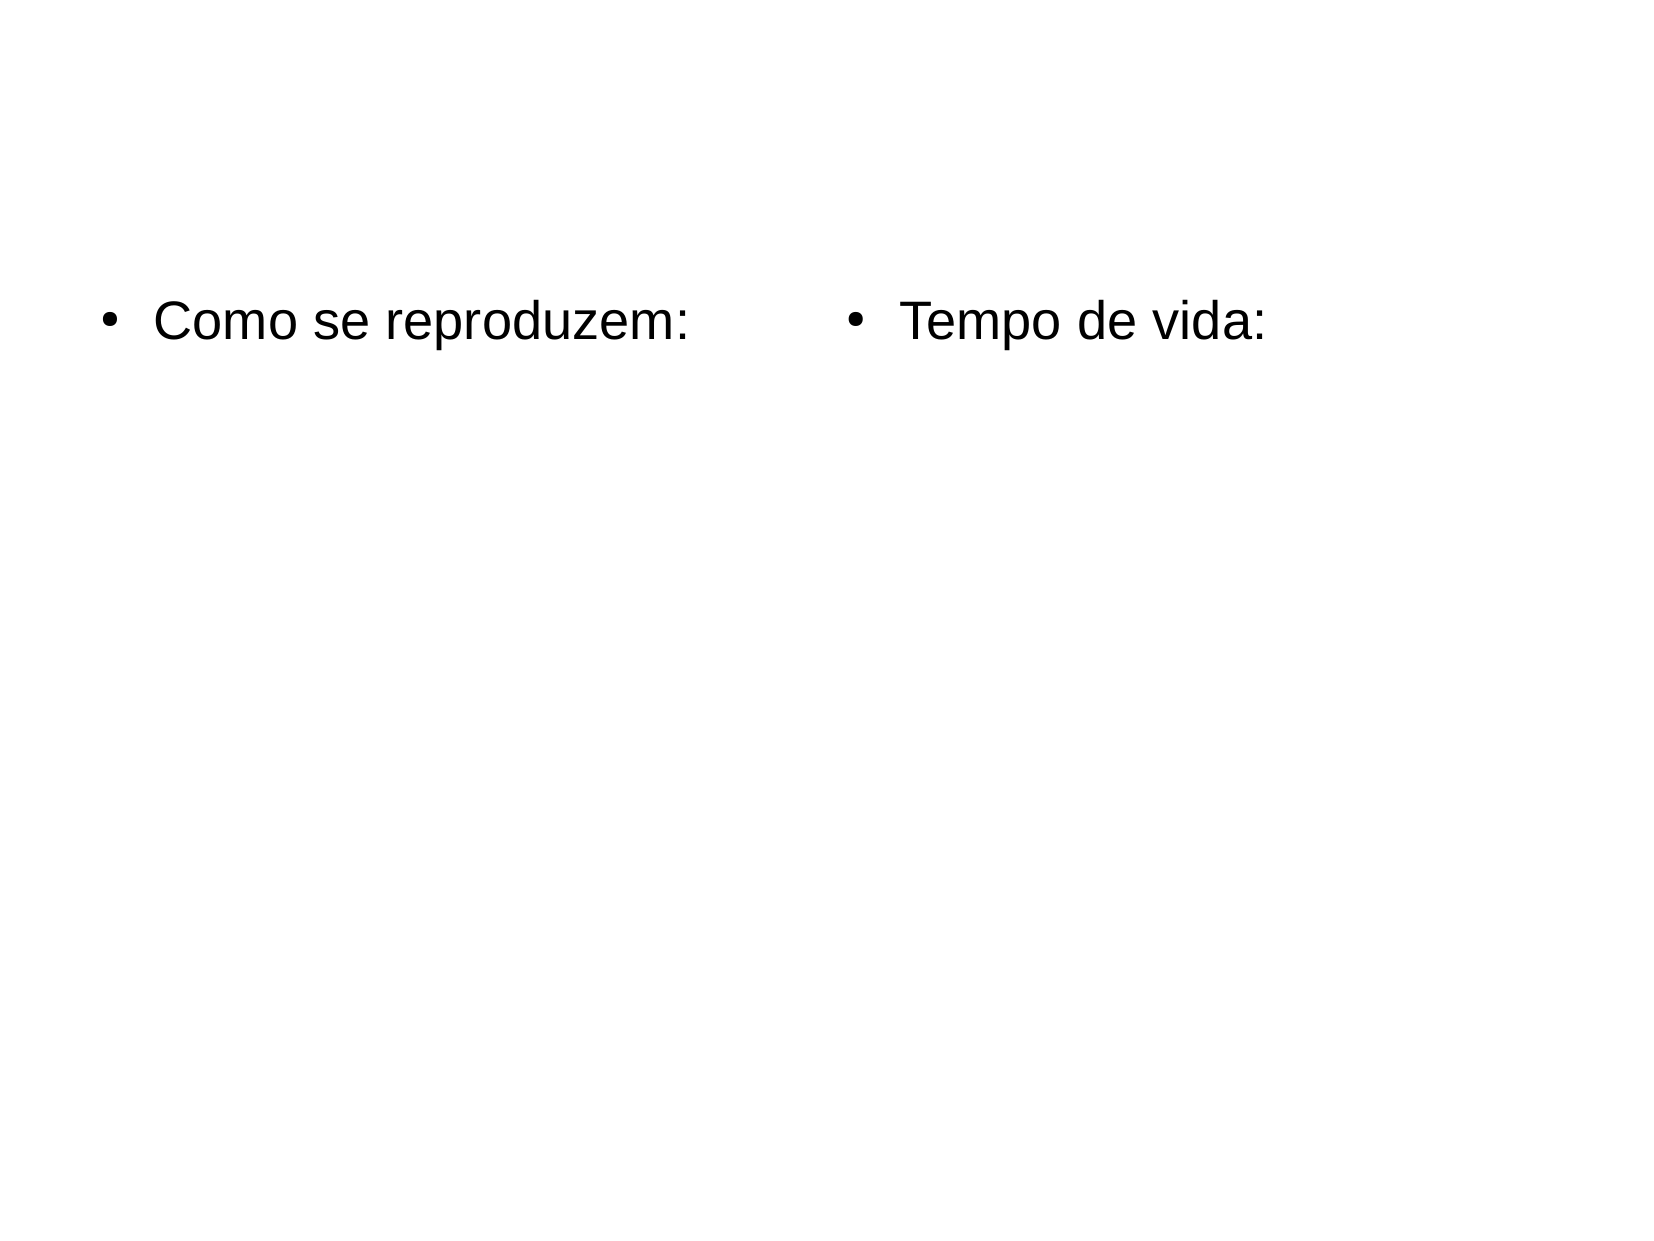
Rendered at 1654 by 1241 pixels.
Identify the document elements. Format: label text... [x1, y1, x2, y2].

list Tempo de vida: [828, 290, 1539, 1010]
list Como se reproduzem: [82, 290, 793, 1010]
